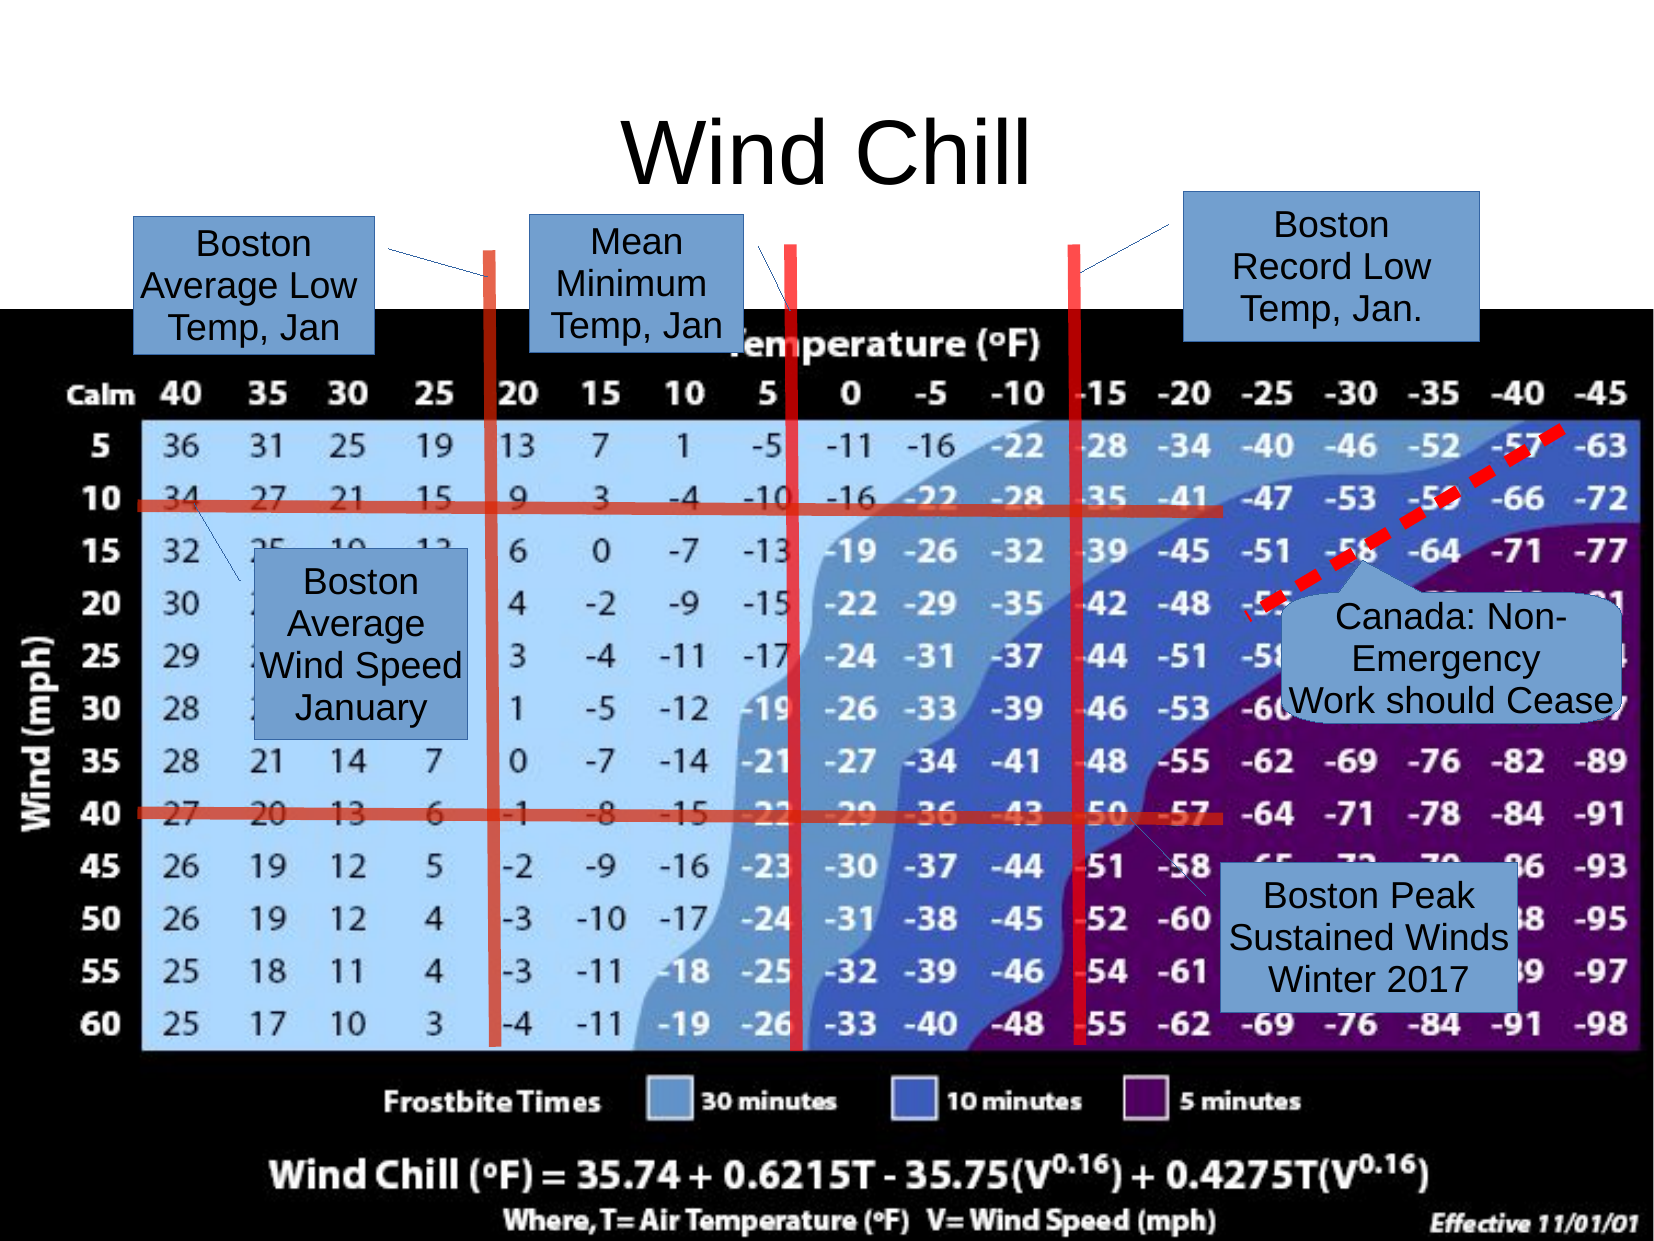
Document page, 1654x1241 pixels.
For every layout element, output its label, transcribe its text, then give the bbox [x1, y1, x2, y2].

text_box Boston Average Wind Speed January [255, 548, 468, 740]
text_box Boston Peak Sustained Winds Winter 2017 [1221, 863, 1517, 1013]
picture [0, 309, 1654, 1241]
text_box Canada: Non- Emergency Work should Cease [1281, 560, 1622, 724]
text_box Boston Record Low Temp, Jan. [1183, 257, 1480, 341]
picture [496, 309, 786, 503]
text_box Boston Average Low Temp, Jan [134, 257, 374, 355]
picture [799, 516, 1071, 811]
text_box Mean Minimum Temp, Jan [530, 257, 744, 353]
picture [498, 515, 788, 810]
title Wind Chill [82, 49, 1571, 257]
picture [798, 309, 1069, 504]
